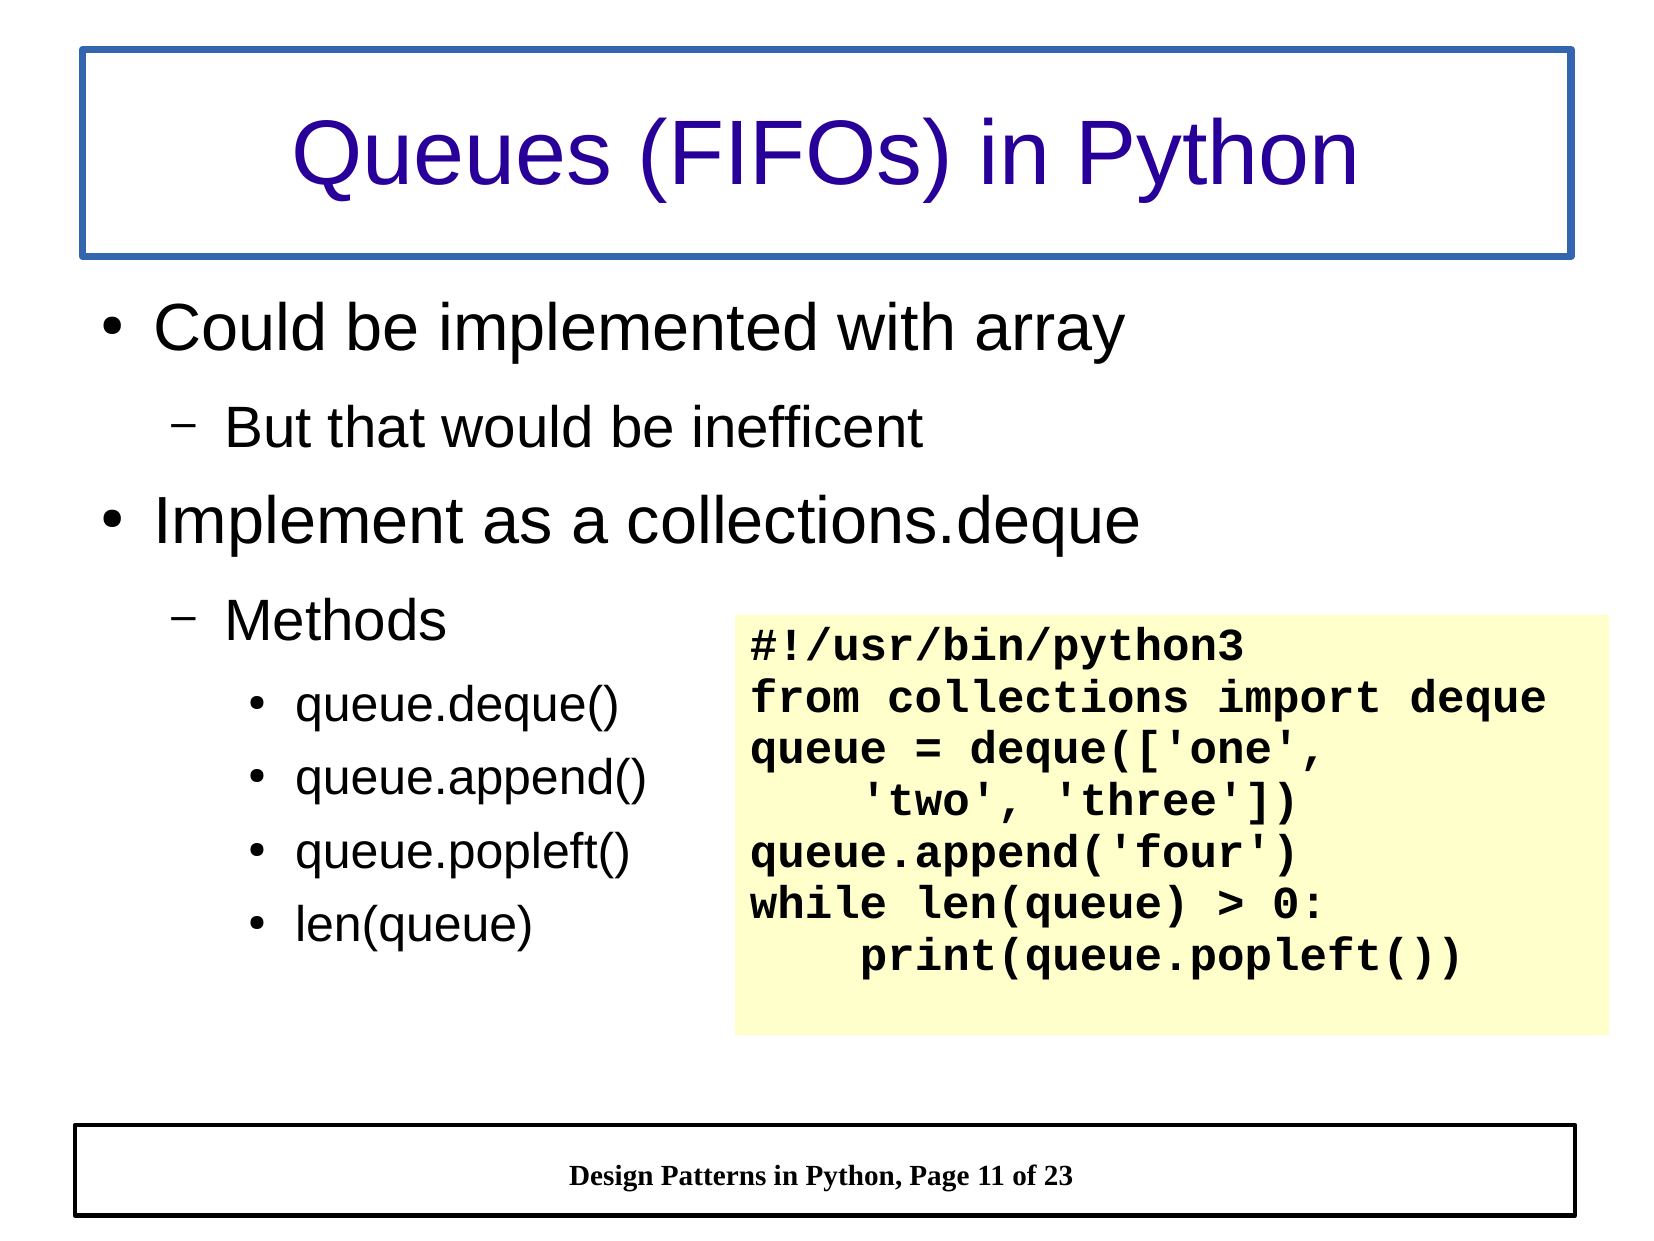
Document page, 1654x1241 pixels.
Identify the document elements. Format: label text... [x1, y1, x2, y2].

title Queues (FIFOs) in Python [82, 49, 1571, 257]
list Could be implemented with array But that would be inefficent Implement as a collections.deque Methods queue.deque() queue.append() queue.popleft() len(queue) [82, 290, 1571, 1010]
text_box #!/usr/bin/python3 from collections import deque queue = deque(['one', 'two', 'three']) queue.append('four') while len(queue) > 0: print(queue.popleft()) [735, 615, 1610, 1036]
